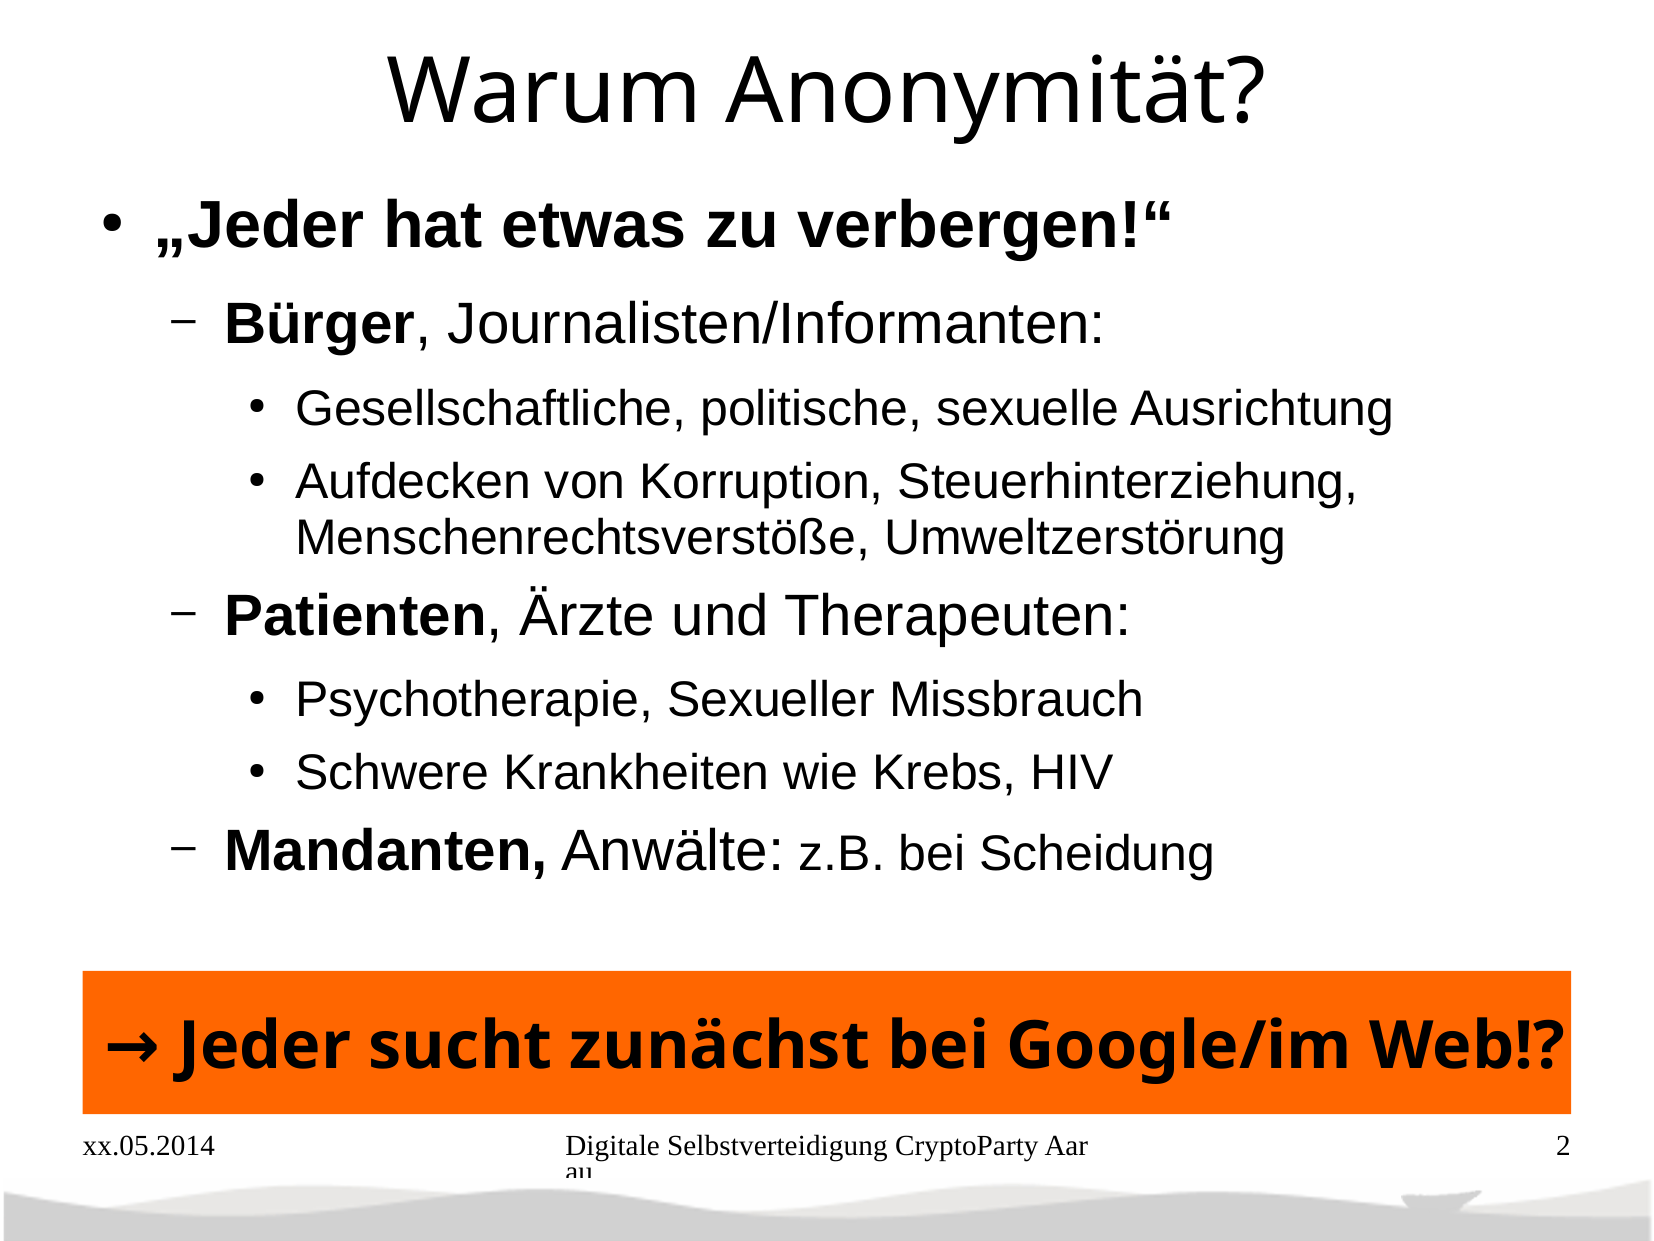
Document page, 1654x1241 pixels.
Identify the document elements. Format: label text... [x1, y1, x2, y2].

picture [3, 1178, 1654, 1241]
text_box → Jeder sucht zunächst bei Google/im Web!? [82, 970, 1572, 1115]
list „Jeder hat etwas zu verbergen!“ Bürger, Journalisten/Informanten: Gesellschaftliche, politische, sexuelle Ausrichtung Aufdecken von Korruption, Steuerhinterziehung, Menschenrechtsverstöße, Umweltzerstörung Patienten, Ärzte und Therapeuten: Psychotherapie, Sexueller Missbrauch Schwere Krankheiten wie Krebs, HIV Mandanten, Anwälte: z.B. bei Scheidung [82, 186, 1571, 969]
title Warum Anonymität? [82, 8, 1571, 166]
